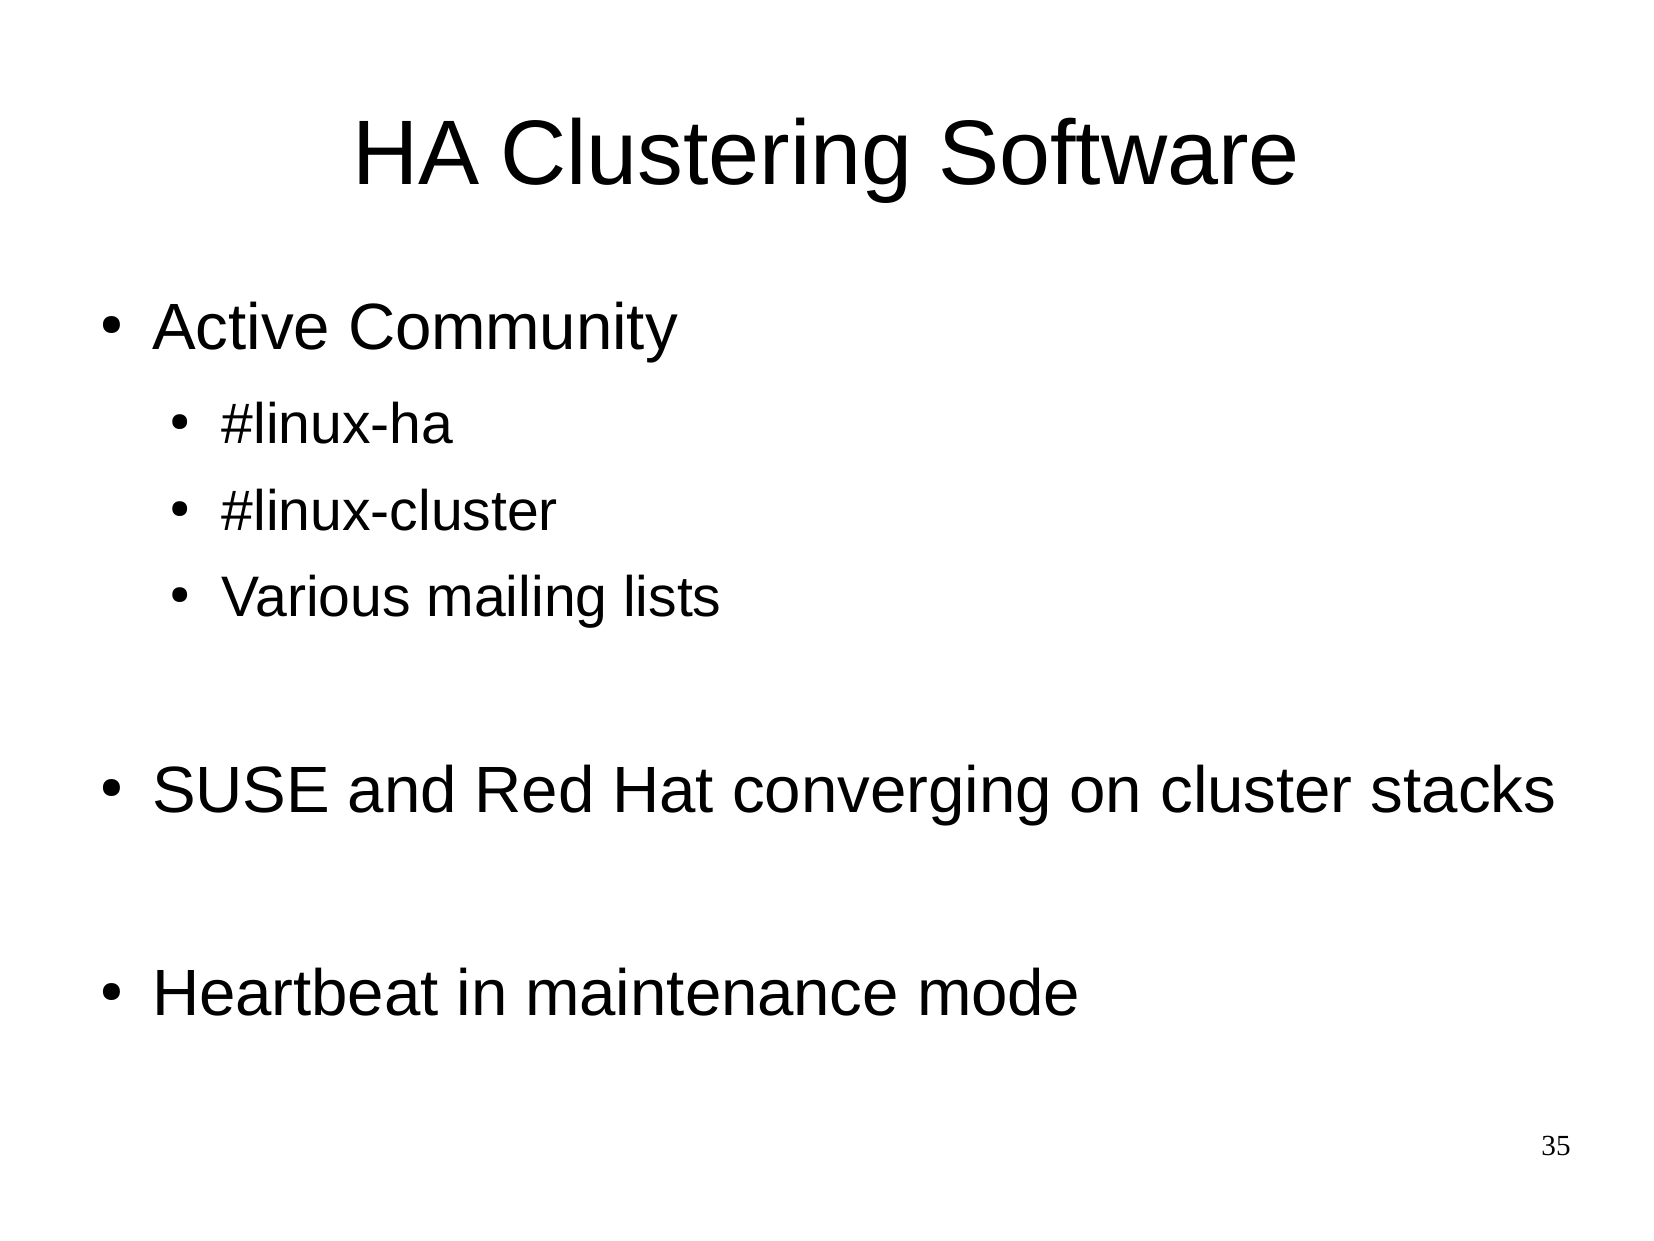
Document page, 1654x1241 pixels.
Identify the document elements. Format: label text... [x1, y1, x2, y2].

list Active Community #linux-ha #linux-cluster Various mailing lists SUSE and Red Hat converging on cluster stacks Heartbeat in maintenance mode [82, 290, 1571, 1109]
title HA Clustering Software [82, 49, 1571, 257]
